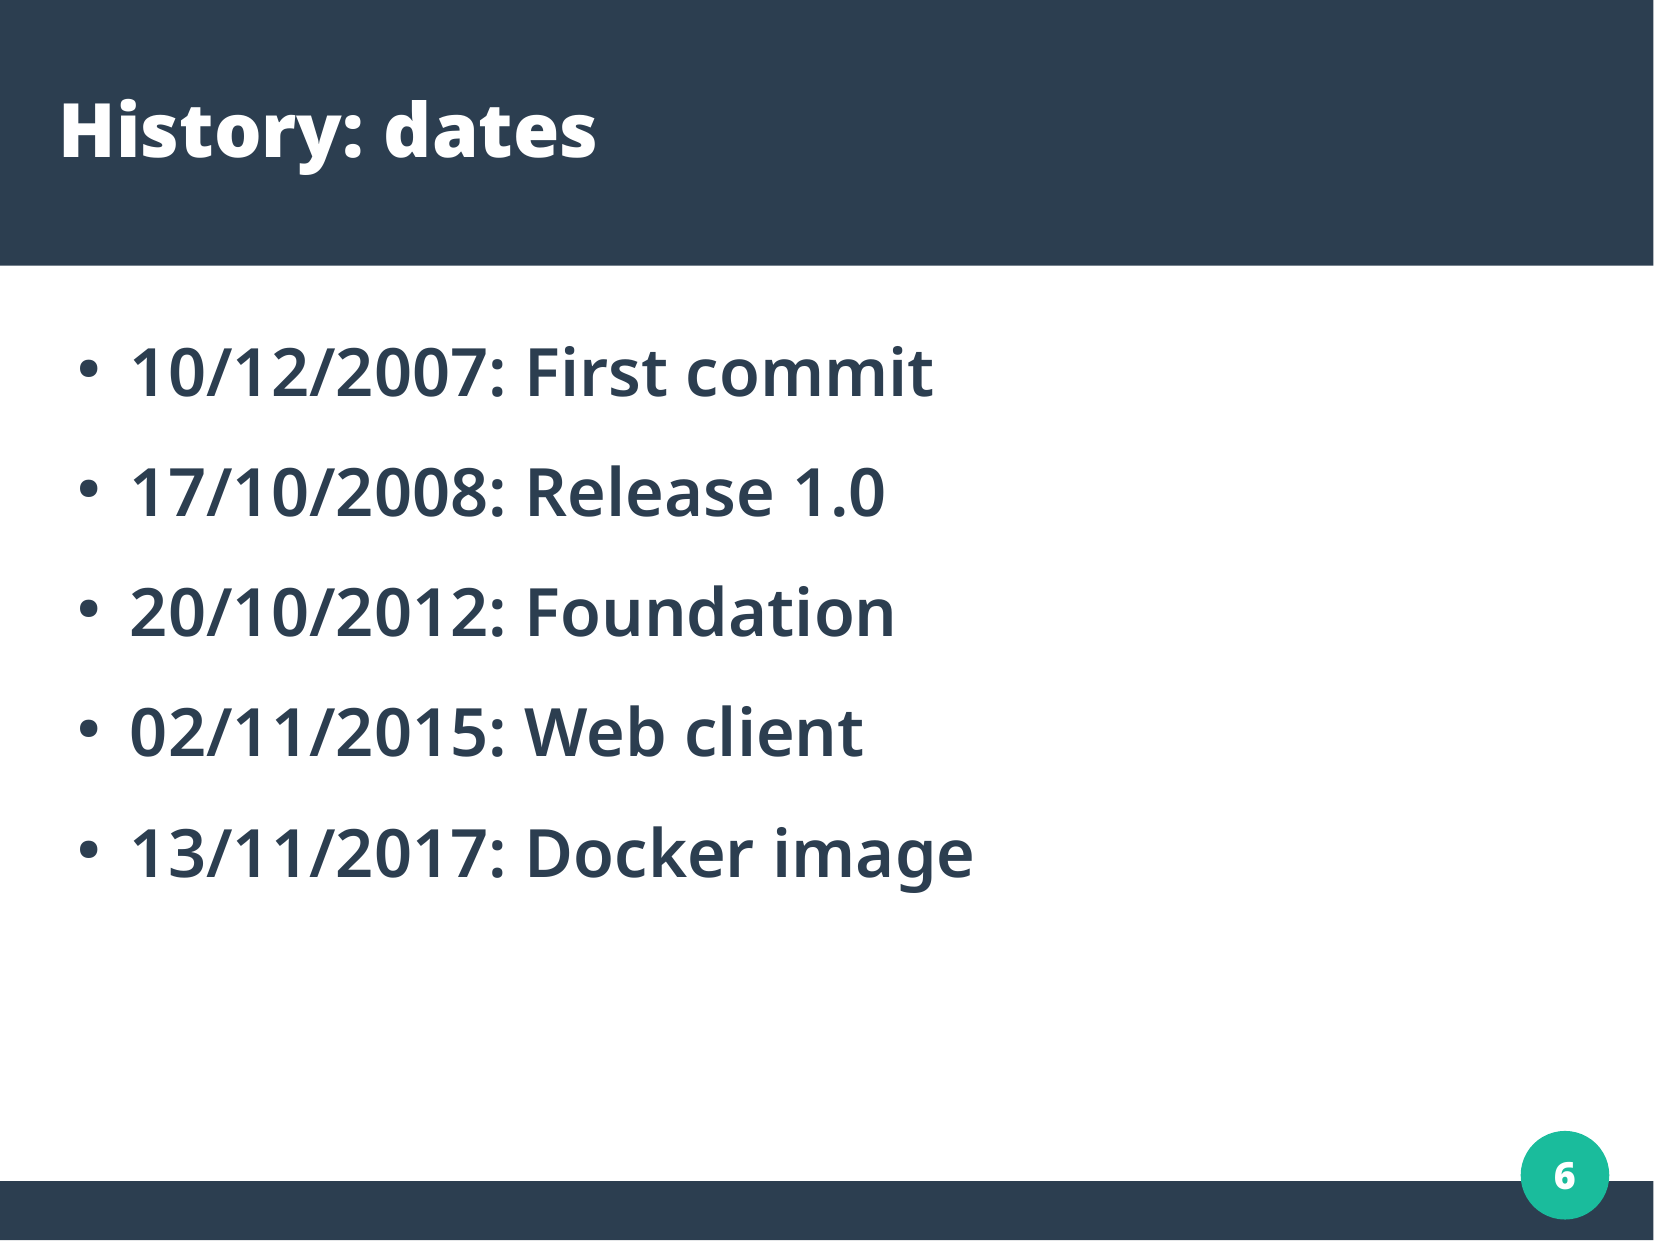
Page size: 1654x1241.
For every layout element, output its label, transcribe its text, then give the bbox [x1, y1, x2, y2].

list 10/12/2007: First commit 17/10/2008: Release 1.0 20/10/2012: Foundation 02/11/2015: Web client 13/11/2017: Docker image [59, 324, 1595, 1152]
title History: dates [59, 49, 1595, 207]
